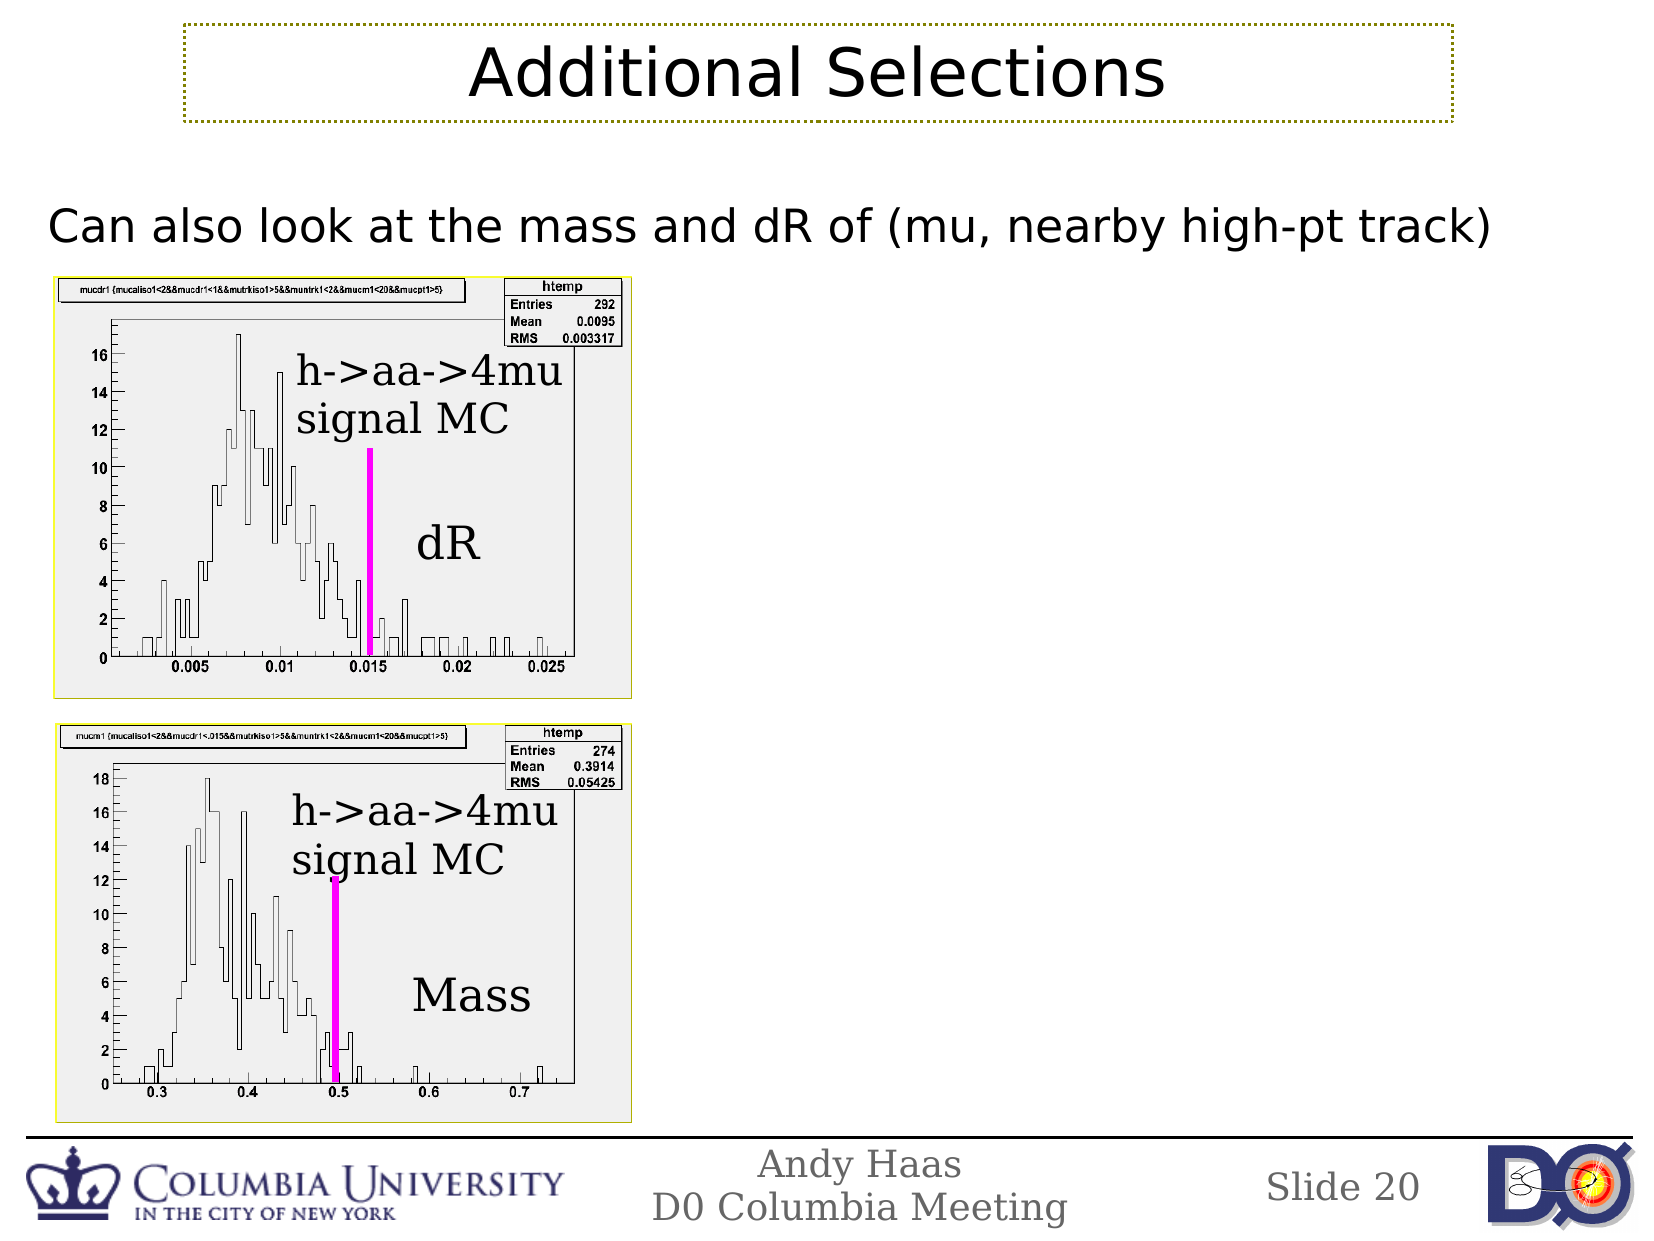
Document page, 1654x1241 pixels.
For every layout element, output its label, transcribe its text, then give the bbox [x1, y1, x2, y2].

text_box Mass [411, 969, 533, 1023]
picture [53, 276, 632, 699]
text_box dR [415, 517, 480, 571]
picture [1479, 1140, 1639, 1233]
picture [26, 1146, 565, 1220]
title Additional Selections [184, 24, 1453, 122]
list Can also look at the mass and dR of (mu, nearby high-pt track) [30, 140, 1630, 1125]
picture [55, 723, 632, 1123]
text_box h->aa->4mu signal MC [295, 346, 564, 444]
text_box h->aa->4mu signal MC [291, 787, 560, 885]
